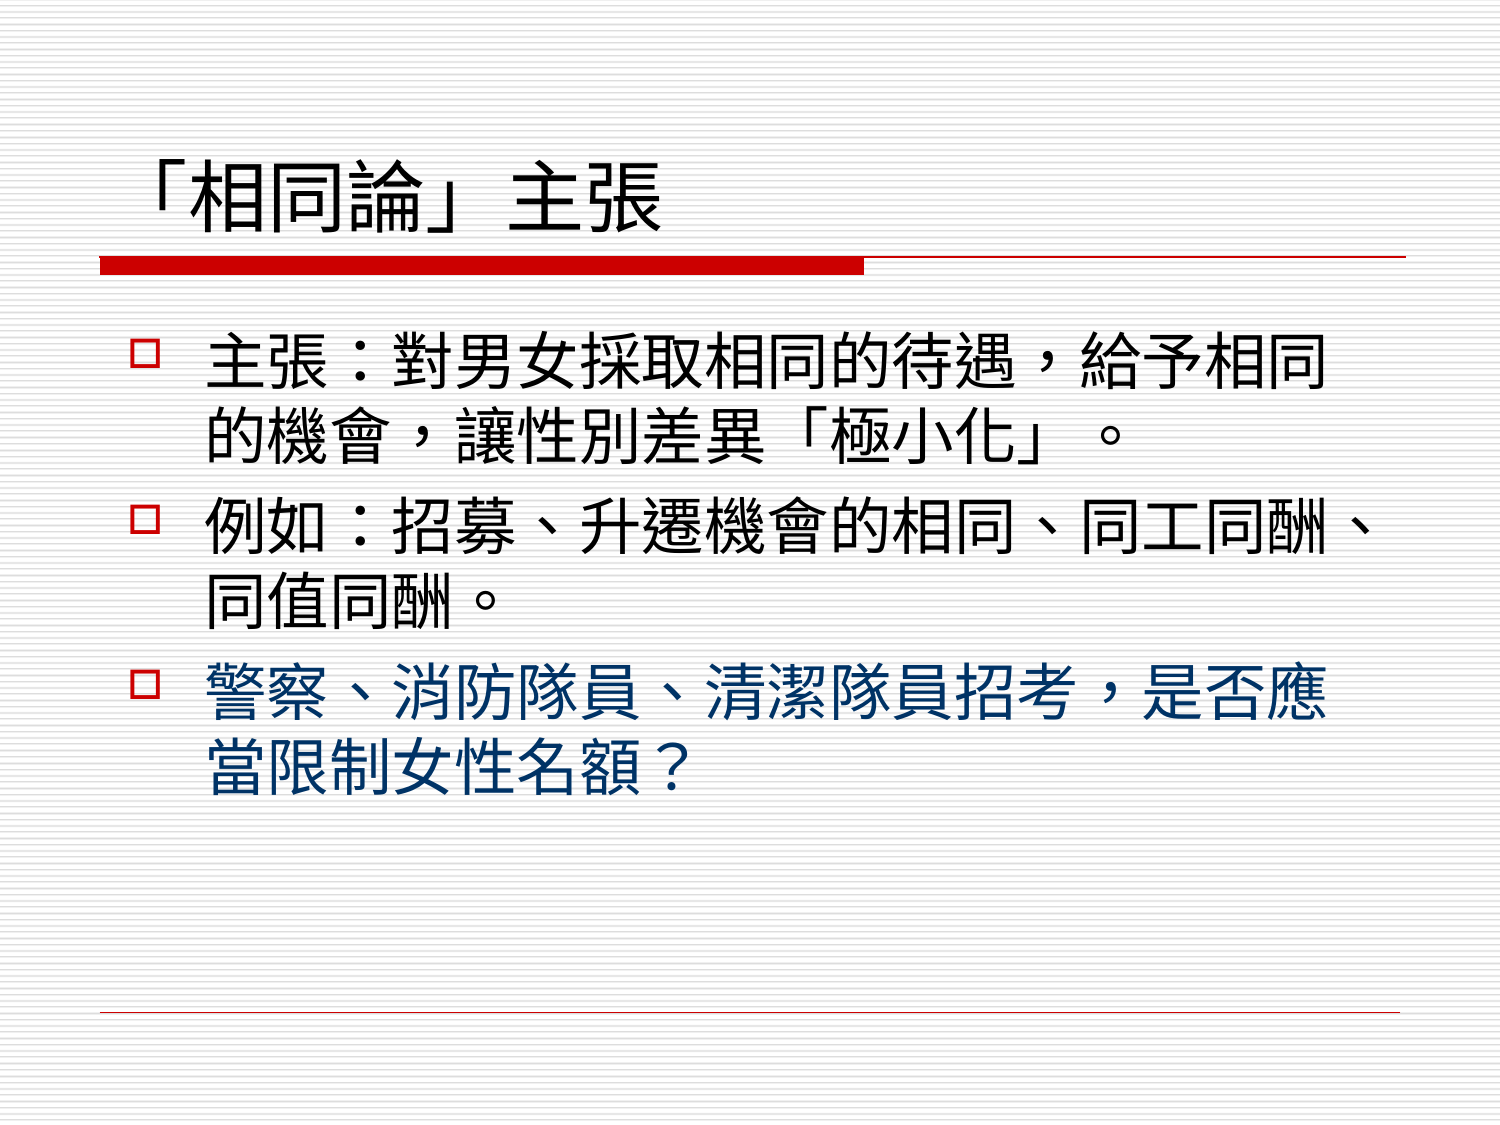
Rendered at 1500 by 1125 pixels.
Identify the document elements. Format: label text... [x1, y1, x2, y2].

list 主張：對男女採取相同的待遇，給予相同的機會，讓性別差異「極小化」。 例如：招募、升遷機會的相同、同工同酬、同值同酬。 警察、消防隊員、清潔隊員招考，是否應當限制女性名額？ [112, 314, 1388, 990]
picture [0, 0, 1500, 1125]
title 「相同論」主張 [94, 50, 1407, 250]
